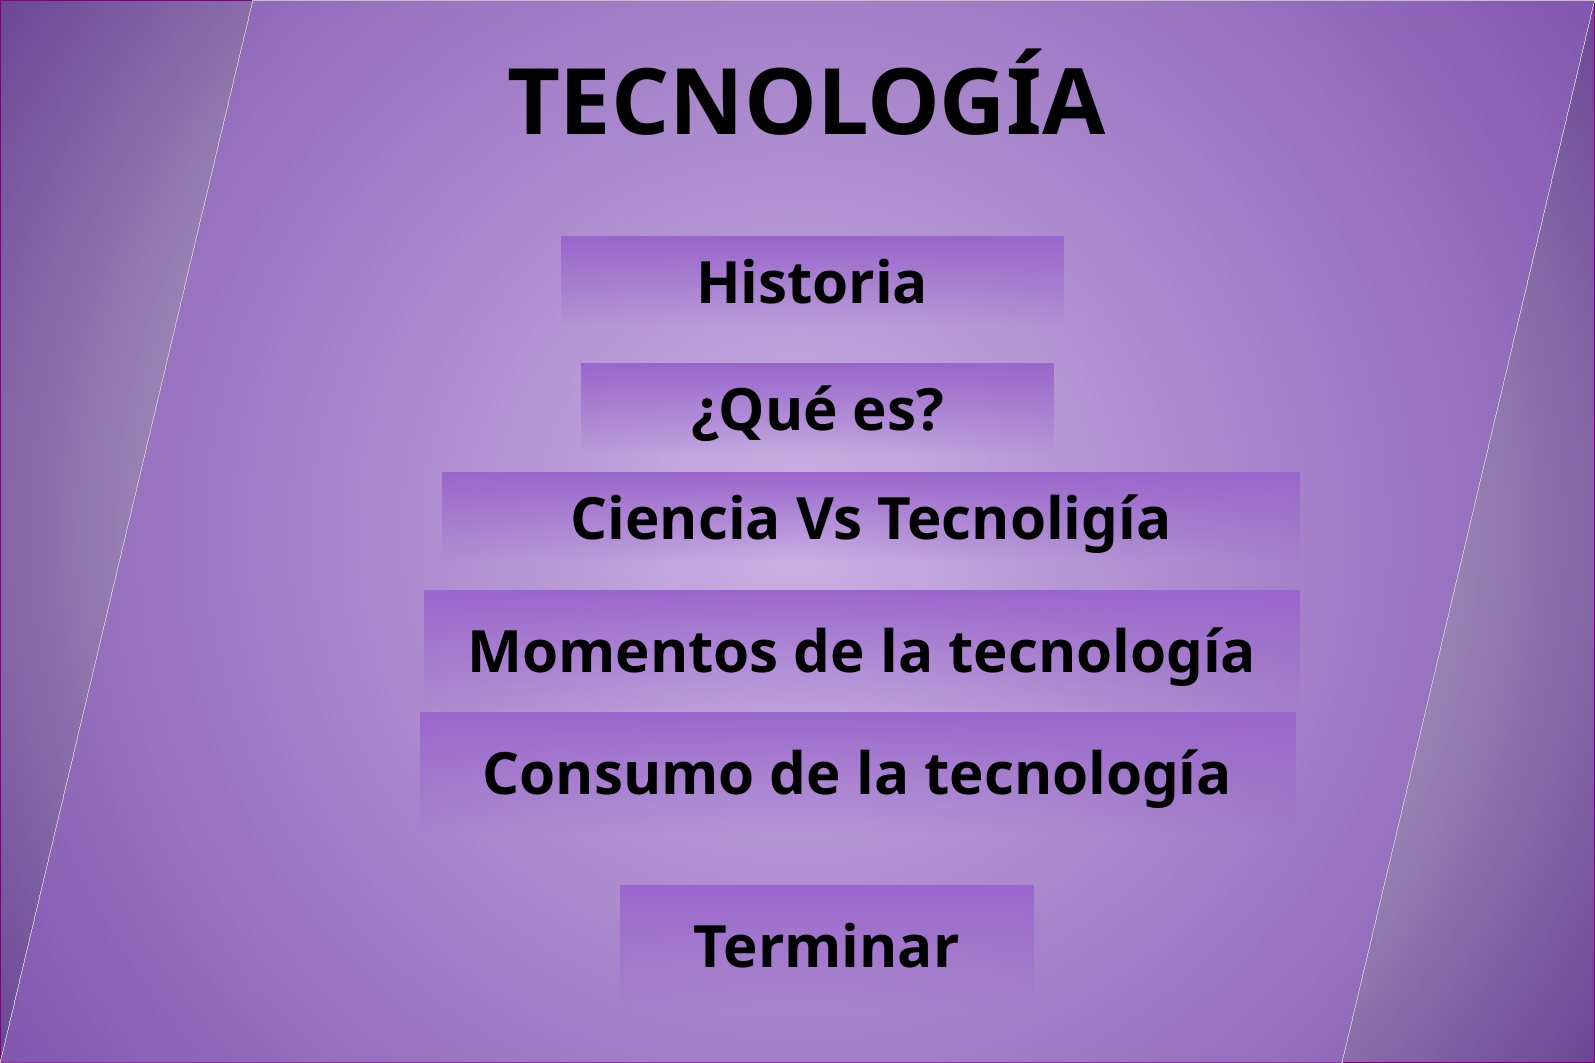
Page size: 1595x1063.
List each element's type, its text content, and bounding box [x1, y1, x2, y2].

text_box Ciencia Vs Tecnoligía [442, 472, 1300, 562]
text_box TECNOLOGÍA [477, 29, 1136, 249]
text_box Momentos de la tecnología [424, 590, 1300, 709]
text_box Terminar [620, 885, 1034, 1004]
text_box Historia [561, 236, 1064, 325]
text_box ¿Qué es? [581, 363, 1054, 453]
text_box Consumo de la tecnología [420, 712, 1296, 832]
